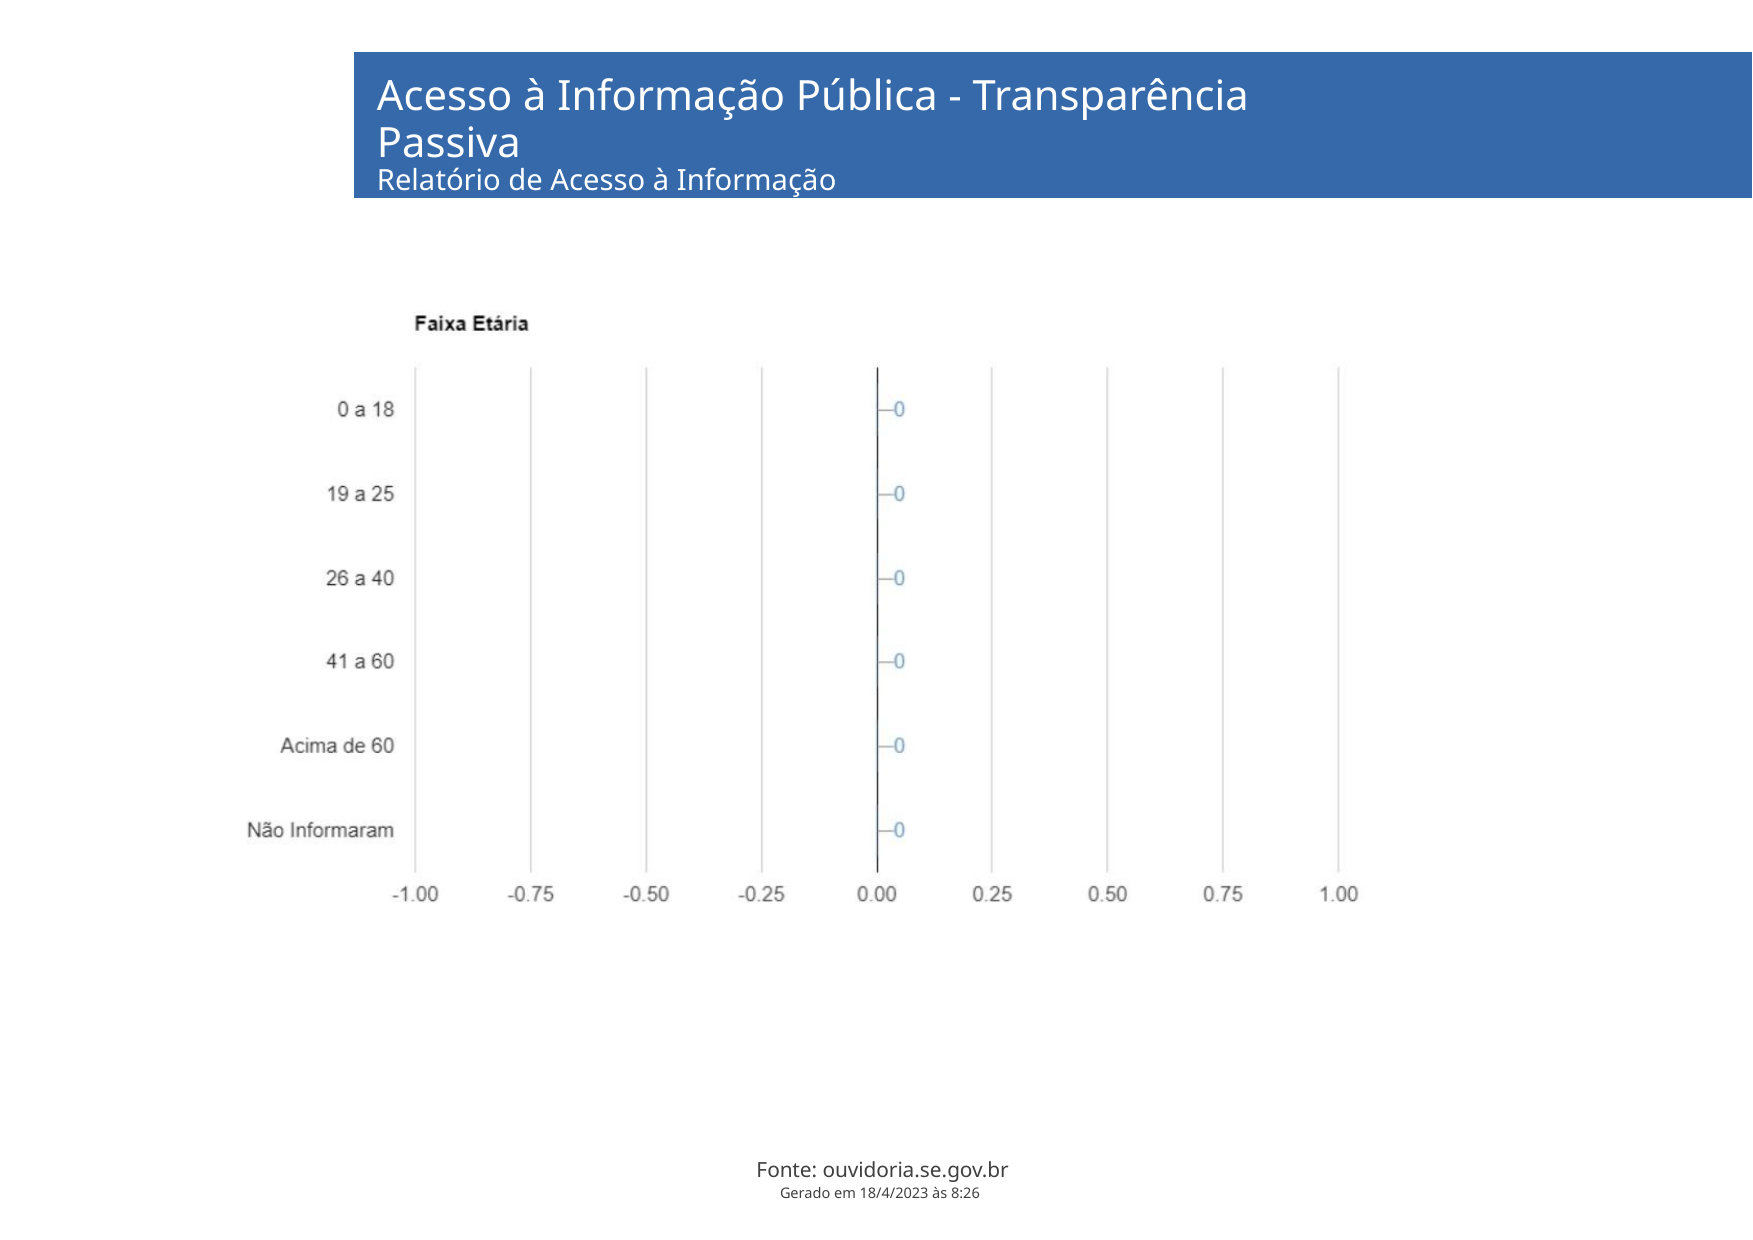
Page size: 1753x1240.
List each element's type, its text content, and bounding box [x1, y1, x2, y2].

text_box Acesso à Informação Pública - Transparência Passiva Relatório de Acesso à Informação EMSETURMarço a Março de 2023 [376, 72, 1403, 228]
text_box Fonte: ouvidoria.se.gov.br [756, 1158, 1023, 1182]
text_box [155, 211, 1599, 1028]
text_box [354, 52, 1752, 198]
text_box Gerado em 18/4/2023 às 8:26 [780, 1184, 999, 1202]
